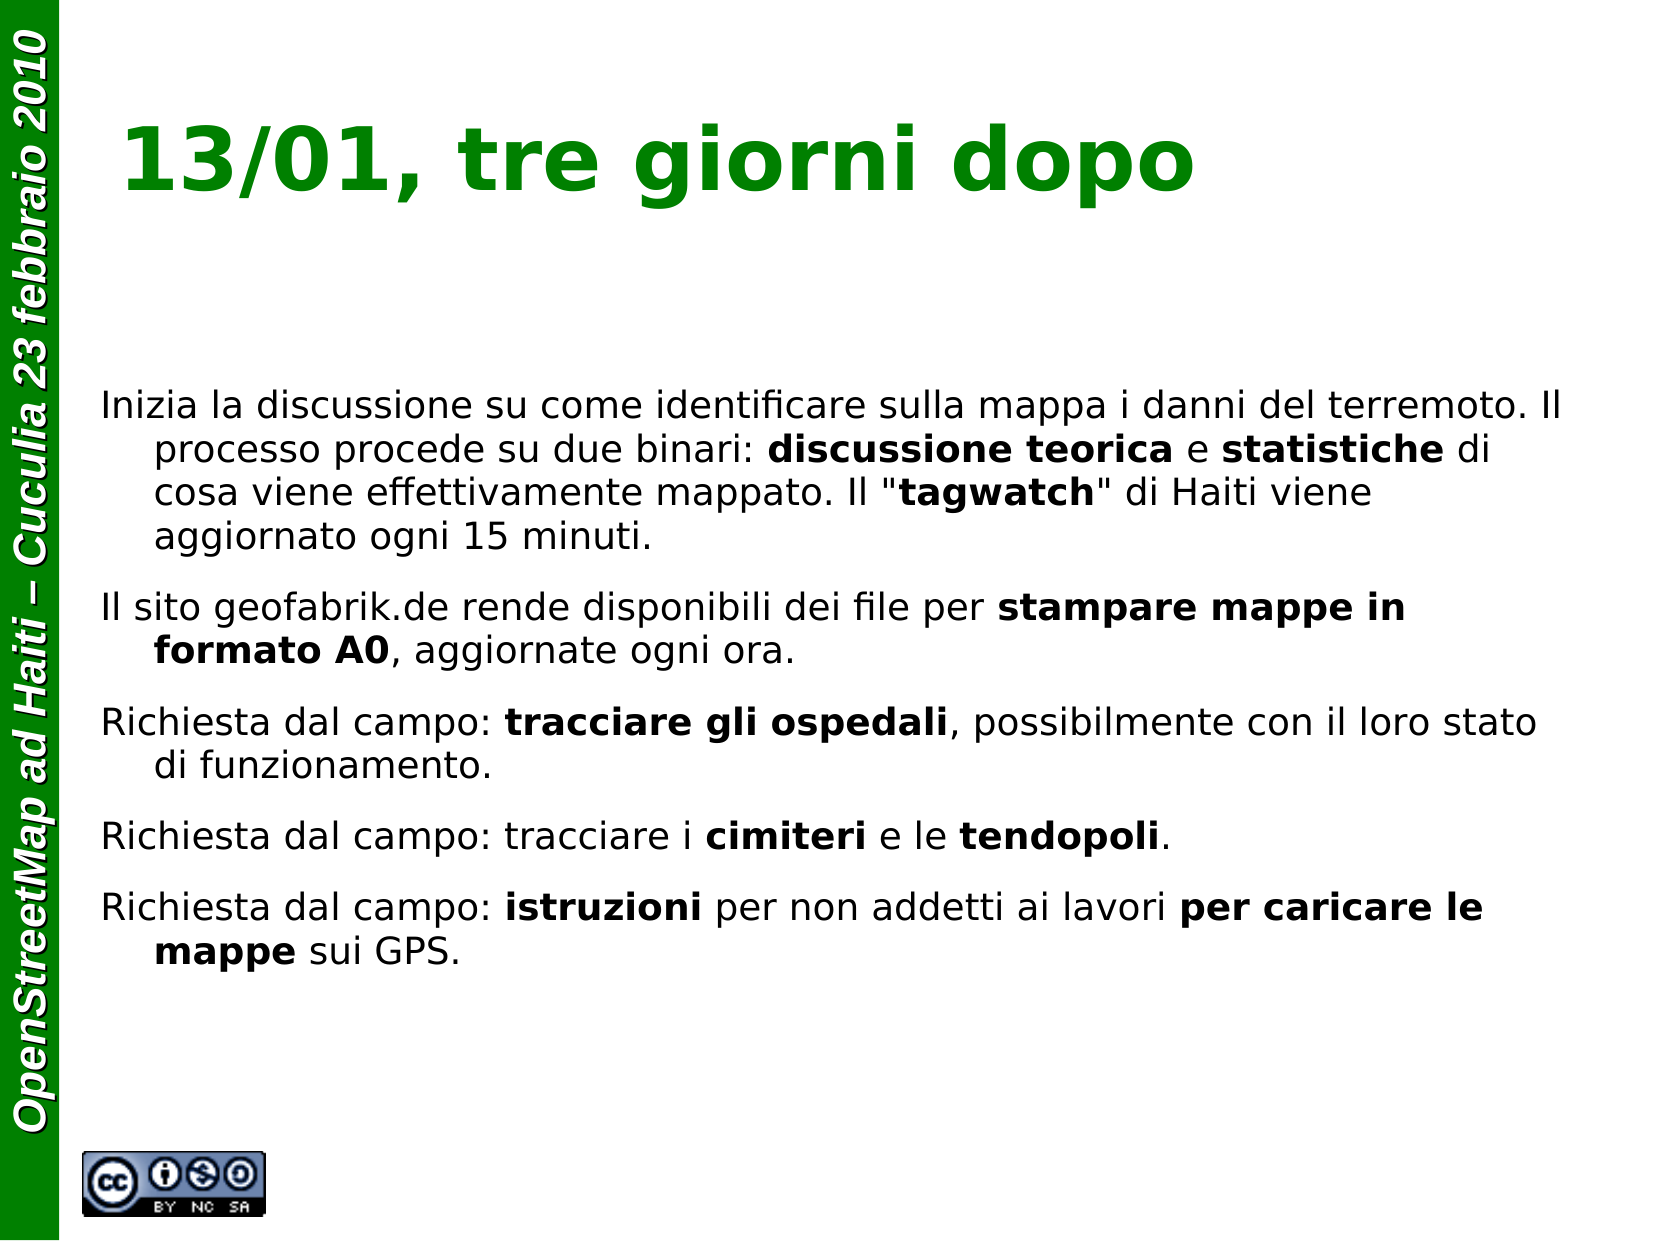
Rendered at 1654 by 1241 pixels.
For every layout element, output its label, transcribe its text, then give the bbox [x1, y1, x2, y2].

picture [82, 1151, 266, 1217]
title 13/01, tre giorni dopo [118, 64, 1394, 257]
list Inizia la discussione su come identificare sulla mappa i danni del terremoto. Il processo procede su due binari: discussione teorica e statistiche di cosa viene effettivamente mappato. Il "tagwatch" di Haiti viene aggiornato ogni 15 minuti. Il sito geofabrik.de rende disponibili dei file per stampare mappe in formato A0, aggiornate ogni ora. Richiesta dal campo: tracciare gli ospedali, possibilmente con il loro stato di funzionamento. Richiesta dal campo: tracciare i cimiteri e le tendopoli. Richiesta dal campo: istruzioni per non addetti ai lavori per caricare le mappe sui GPS. [82, 383, 1571, 1094]
